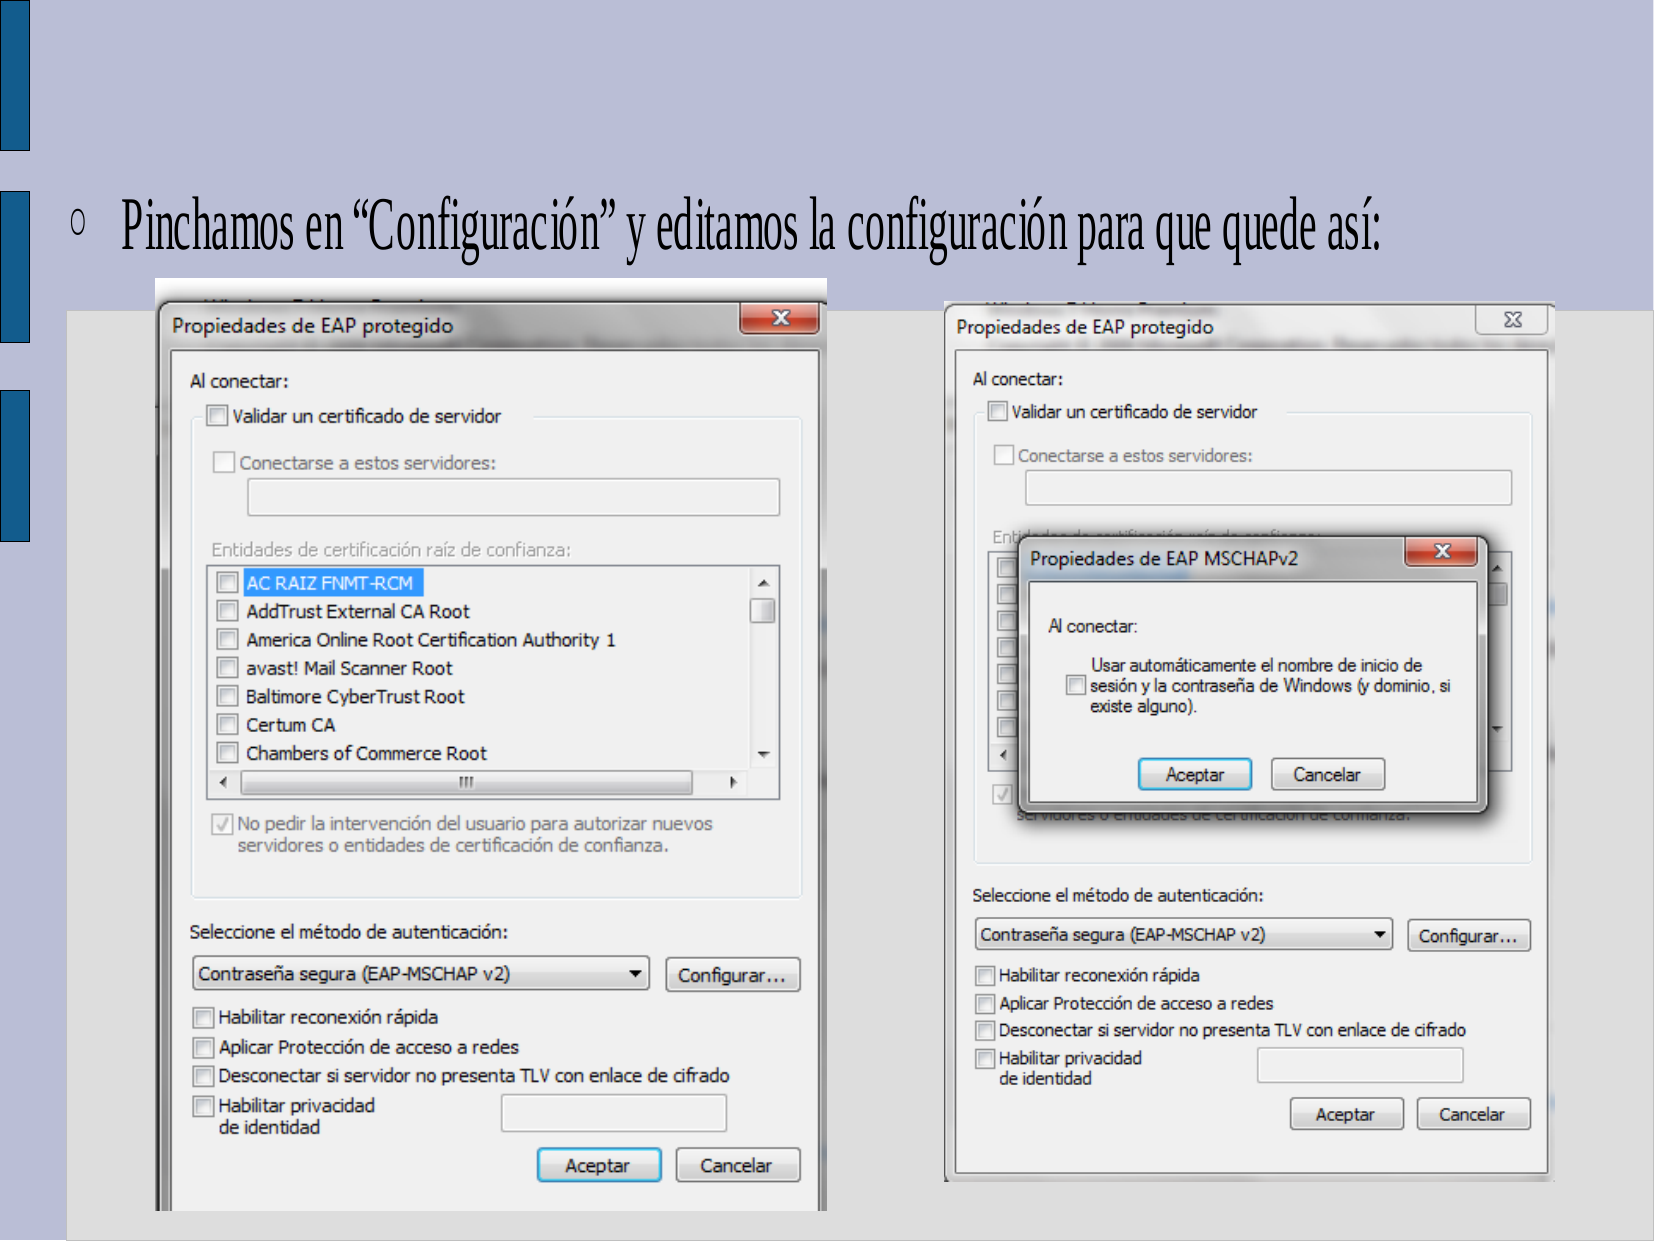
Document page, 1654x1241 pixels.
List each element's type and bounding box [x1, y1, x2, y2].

picture [944, 301, 1555, 1182]
chart [0, 84, 1534, 621]
picture [155, 278, 827, 1211]
